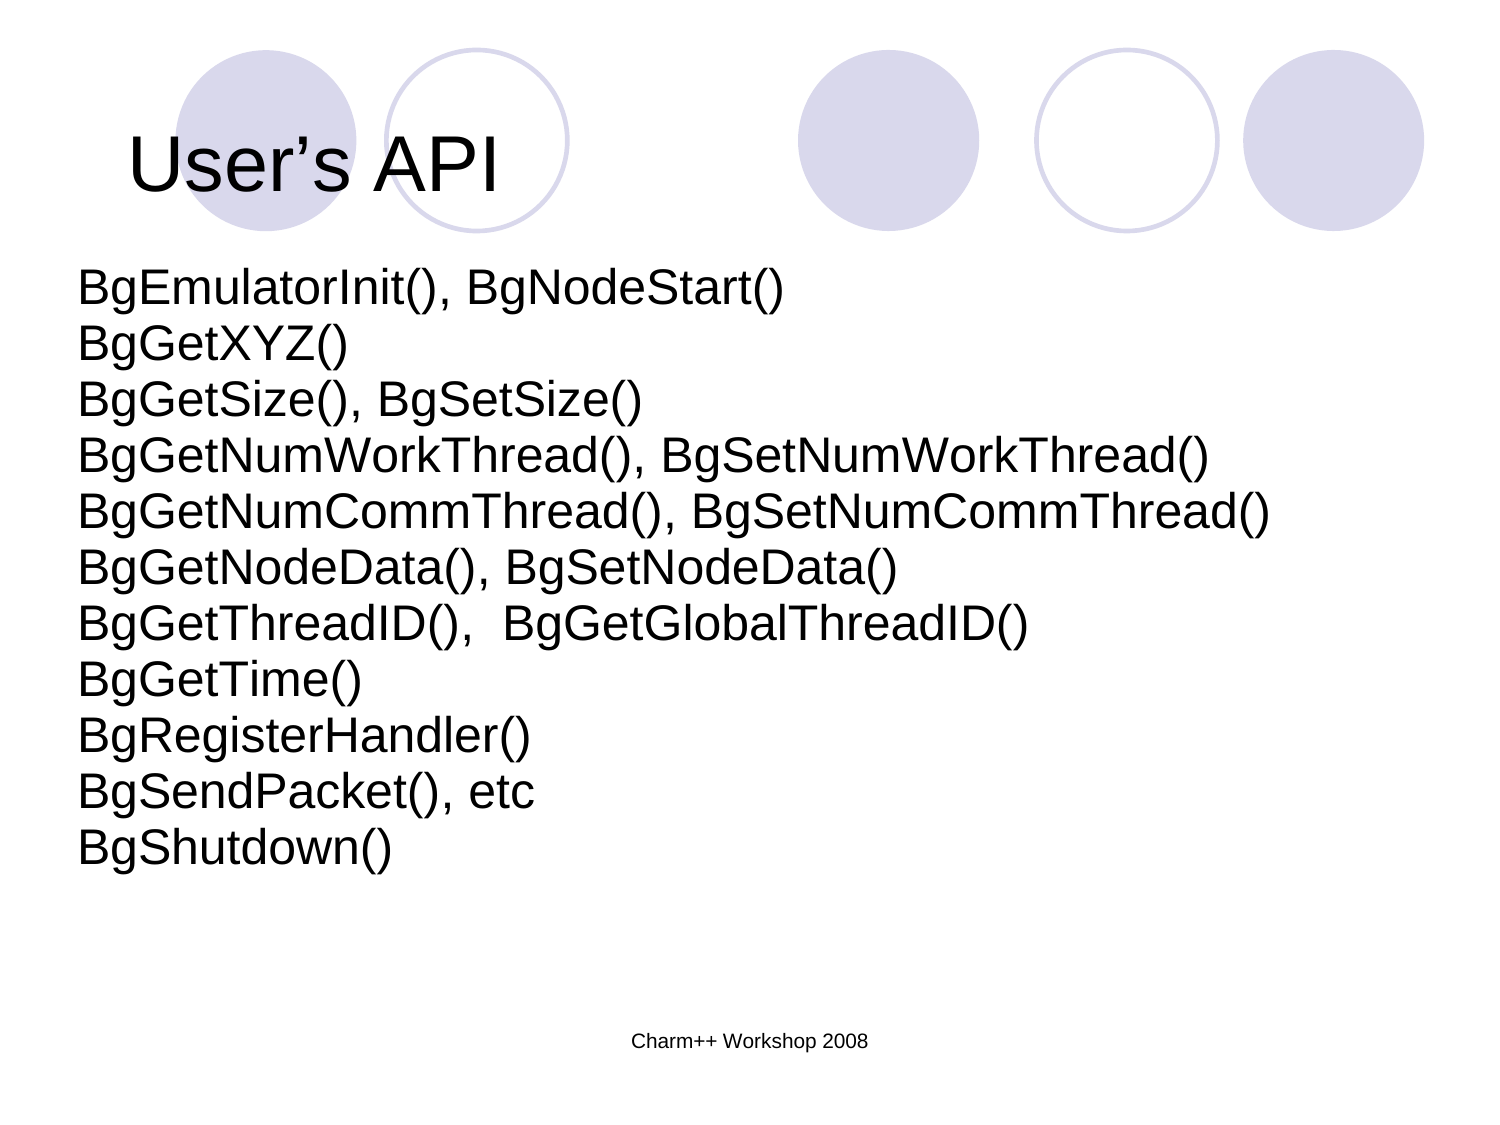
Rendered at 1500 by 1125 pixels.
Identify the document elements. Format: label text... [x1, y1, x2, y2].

title User’s API [112, 74, 1388, 262]
list BgEmulatorInit(), BgNodeStart() BgGetXYZ() BgGetSize(), BgSetSize() BgGetNumWorkThread(), BgSetNumWorkThread() BgGetNumCommThread(), BgSetNumCommThread() BgGetNodeData(), BgSetNodeData() BgGetThreadID(), BgGetGlobalThreadID() BgGetTime() BgRegisterHandler() BgSendPacket(), etc BgShutdown() [62, 262, 1463, 1038]
